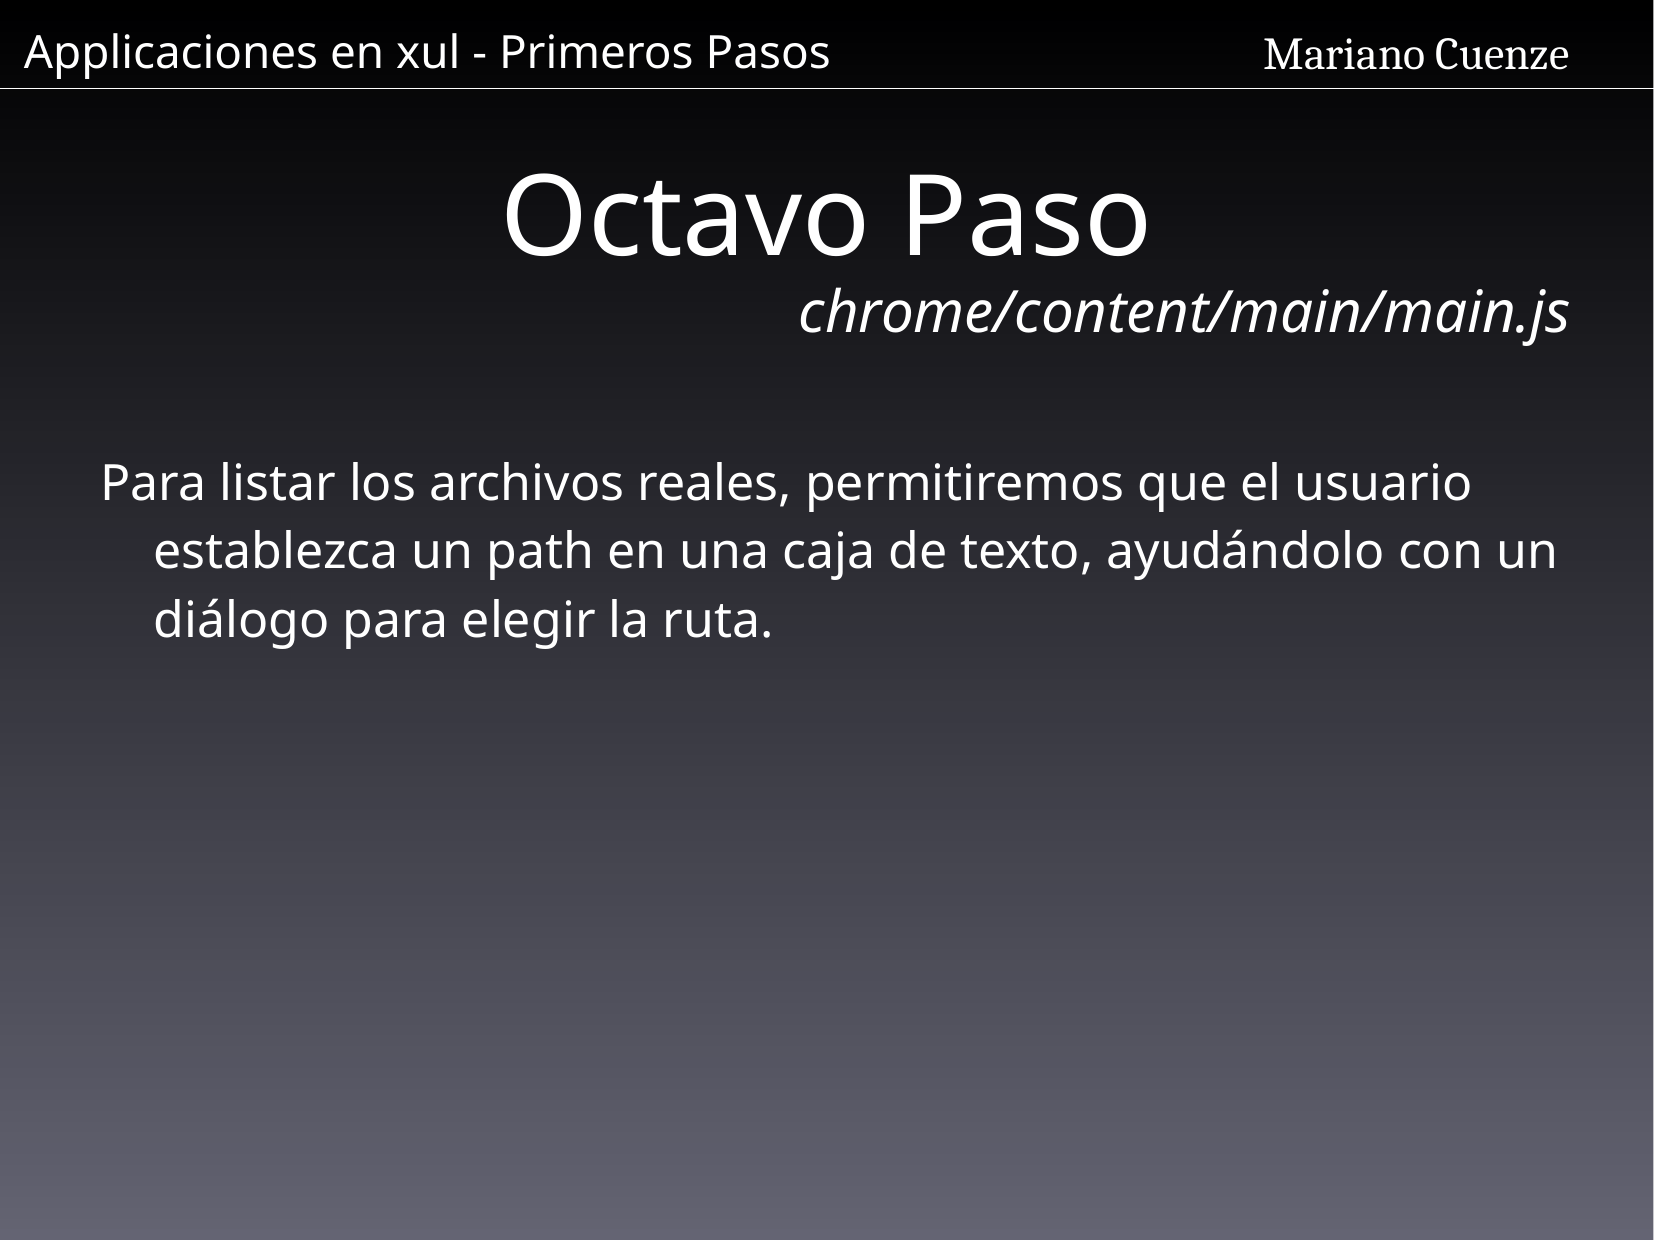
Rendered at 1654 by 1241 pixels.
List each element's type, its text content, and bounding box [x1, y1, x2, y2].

list Para listar los archivos reales, permitiremos que el usuario establezca un path en una caja de texto, ayudándolo con un diálogo para elegir la ruta. [82, 355, 1571, 1153]
text_box Mariano Cuenze [1249, 20, 1648, 88]
text_box Applicaciones en xul - Primeros Pasos [9, 11, 899, 80]
title Octavo Paso [82, 108, 1571, 265]
title chrome/content/main/main.js [82, 265, 1571, 355]
